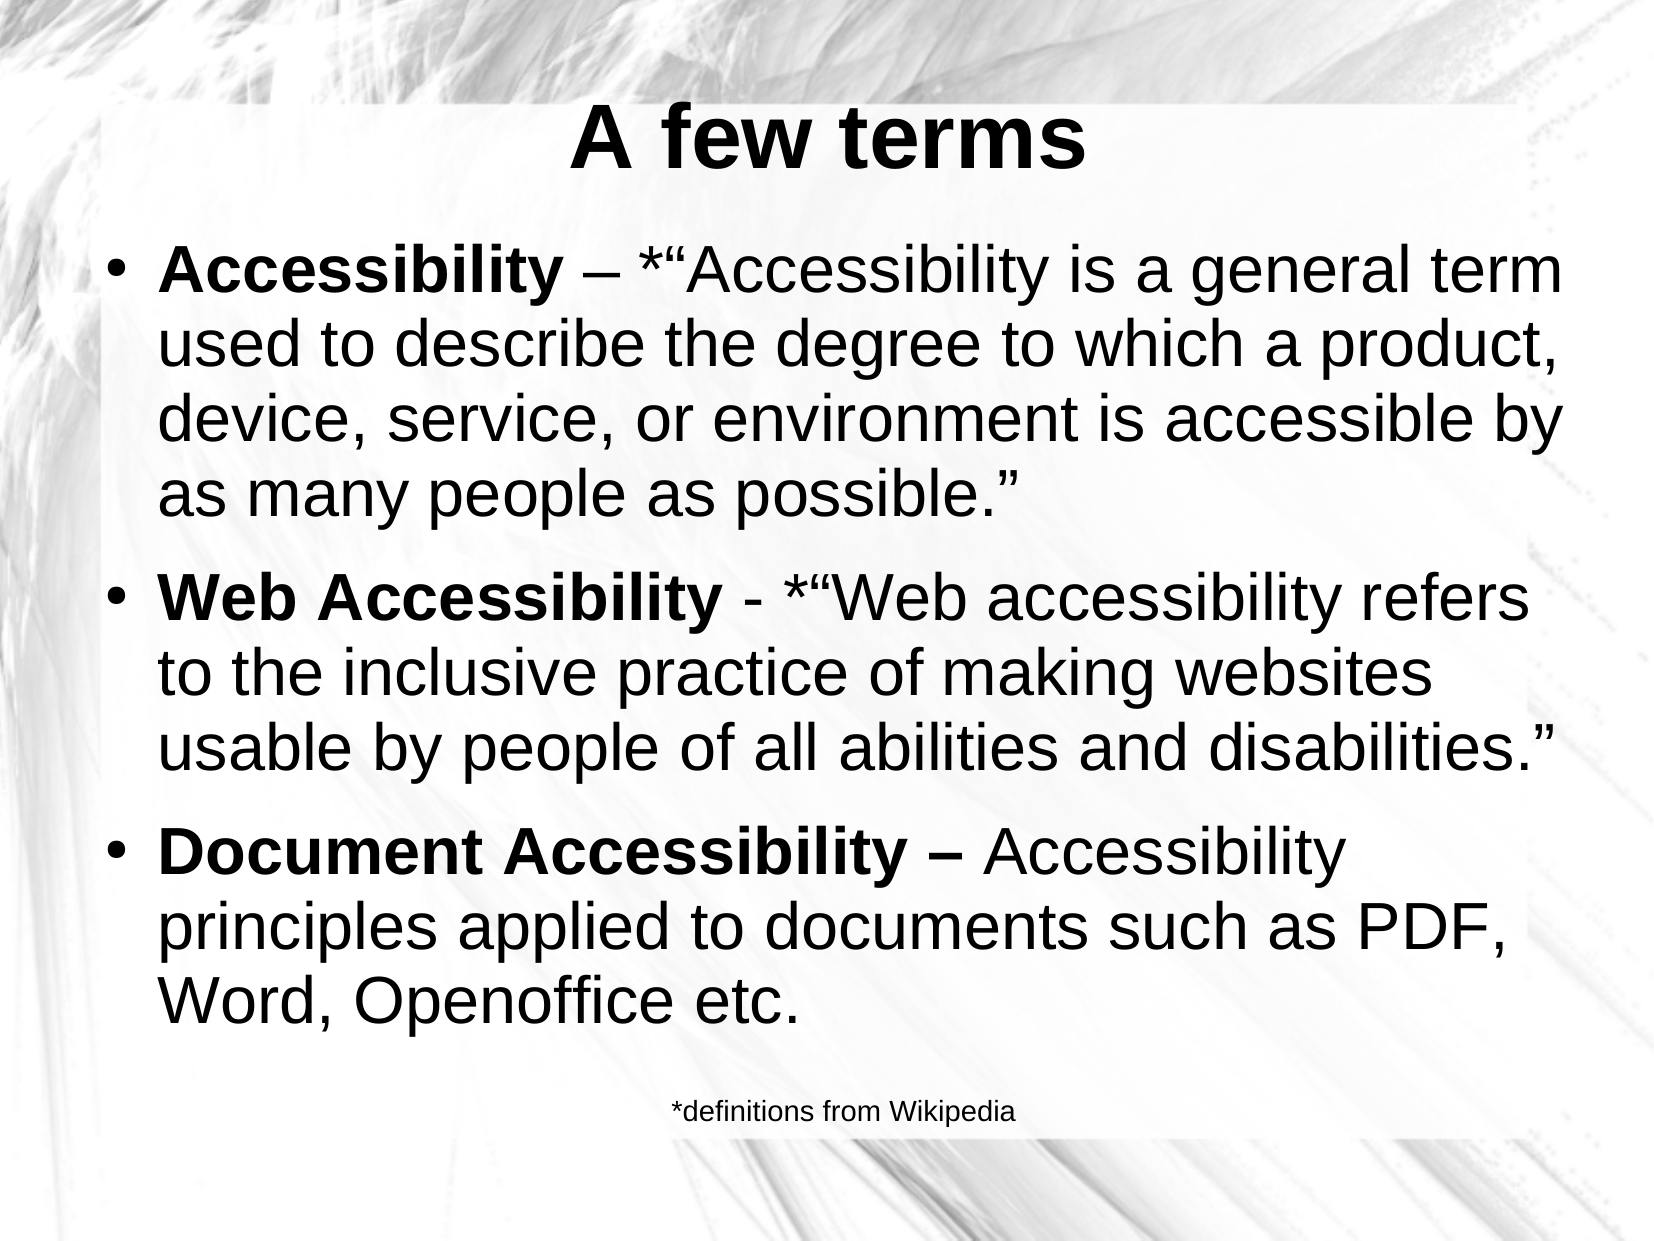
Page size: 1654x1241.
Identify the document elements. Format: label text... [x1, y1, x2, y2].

picture [0, 0, 1654, 1241]
title A few terms [82, 49, 1576, 226]
list Accessibility – *“Accessibility is a general term used to describe the degree to which a product, device, service, or environment is accessible by as many people as possible.” Web Accessibility - *“Web accessibility refers to the inclusive practice of making websites usable by people of all abilities and disabilities.” Document Accessibility – Accessibility principles applied to documents such as PDF, Word, Openoffice etc. [86, 231, 1576, 1039]
title *definitions from Wikipedia [112, 1065, 1576, 1158]
